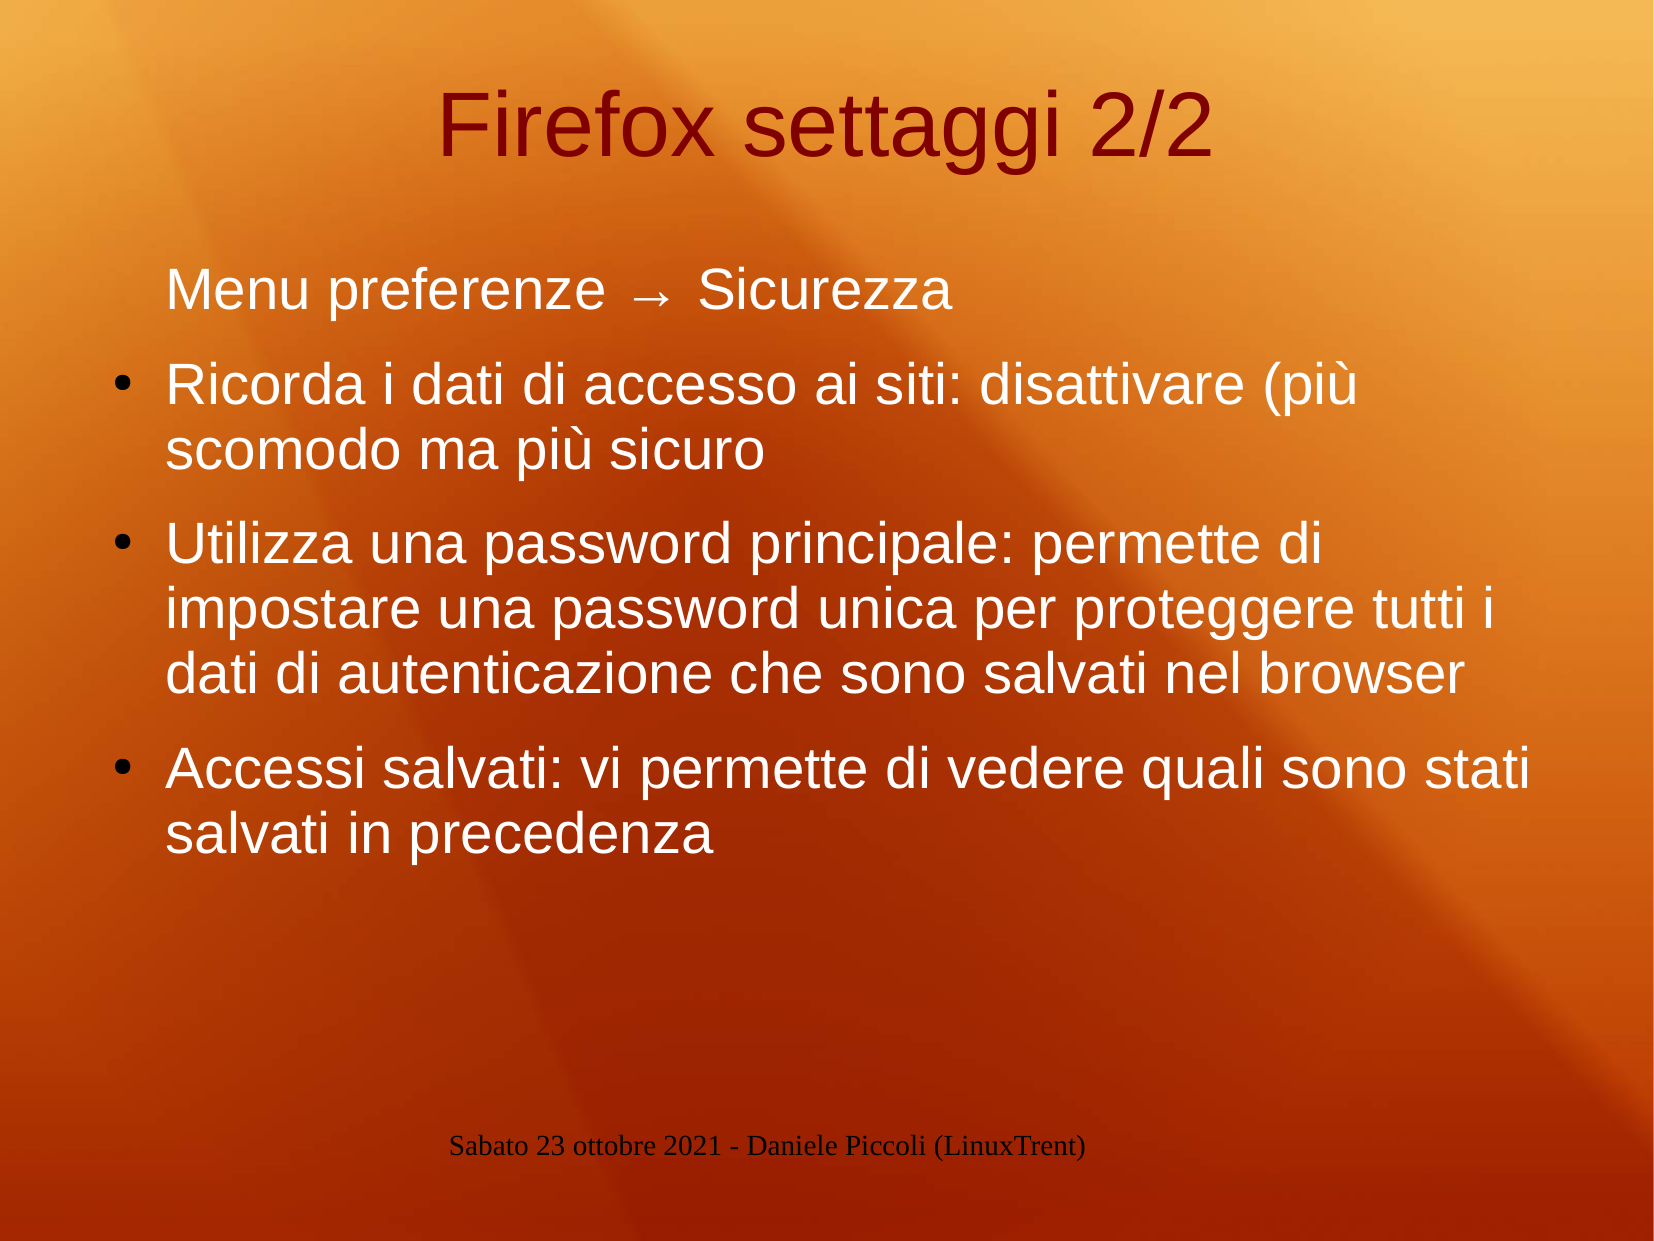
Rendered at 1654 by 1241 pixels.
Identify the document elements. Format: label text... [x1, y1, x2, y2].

list Menu preferenze → Sicurezza Ricorda i dati di accesso ai siti: disattivare (più scomodo ma più sicuro Utilizza una password principale: permette di impostare una password unica per proteggere tutti i dati di autenticazione che sono salvati nel browser Accessi salvati: vi permette di vedere quali sono stati salvati in precedenza [94, 257, 1583, 945]
picture [0, 0, 1654, 1241]
title Firefox settaggi 2/2 [82, 49, 1571, 201]
